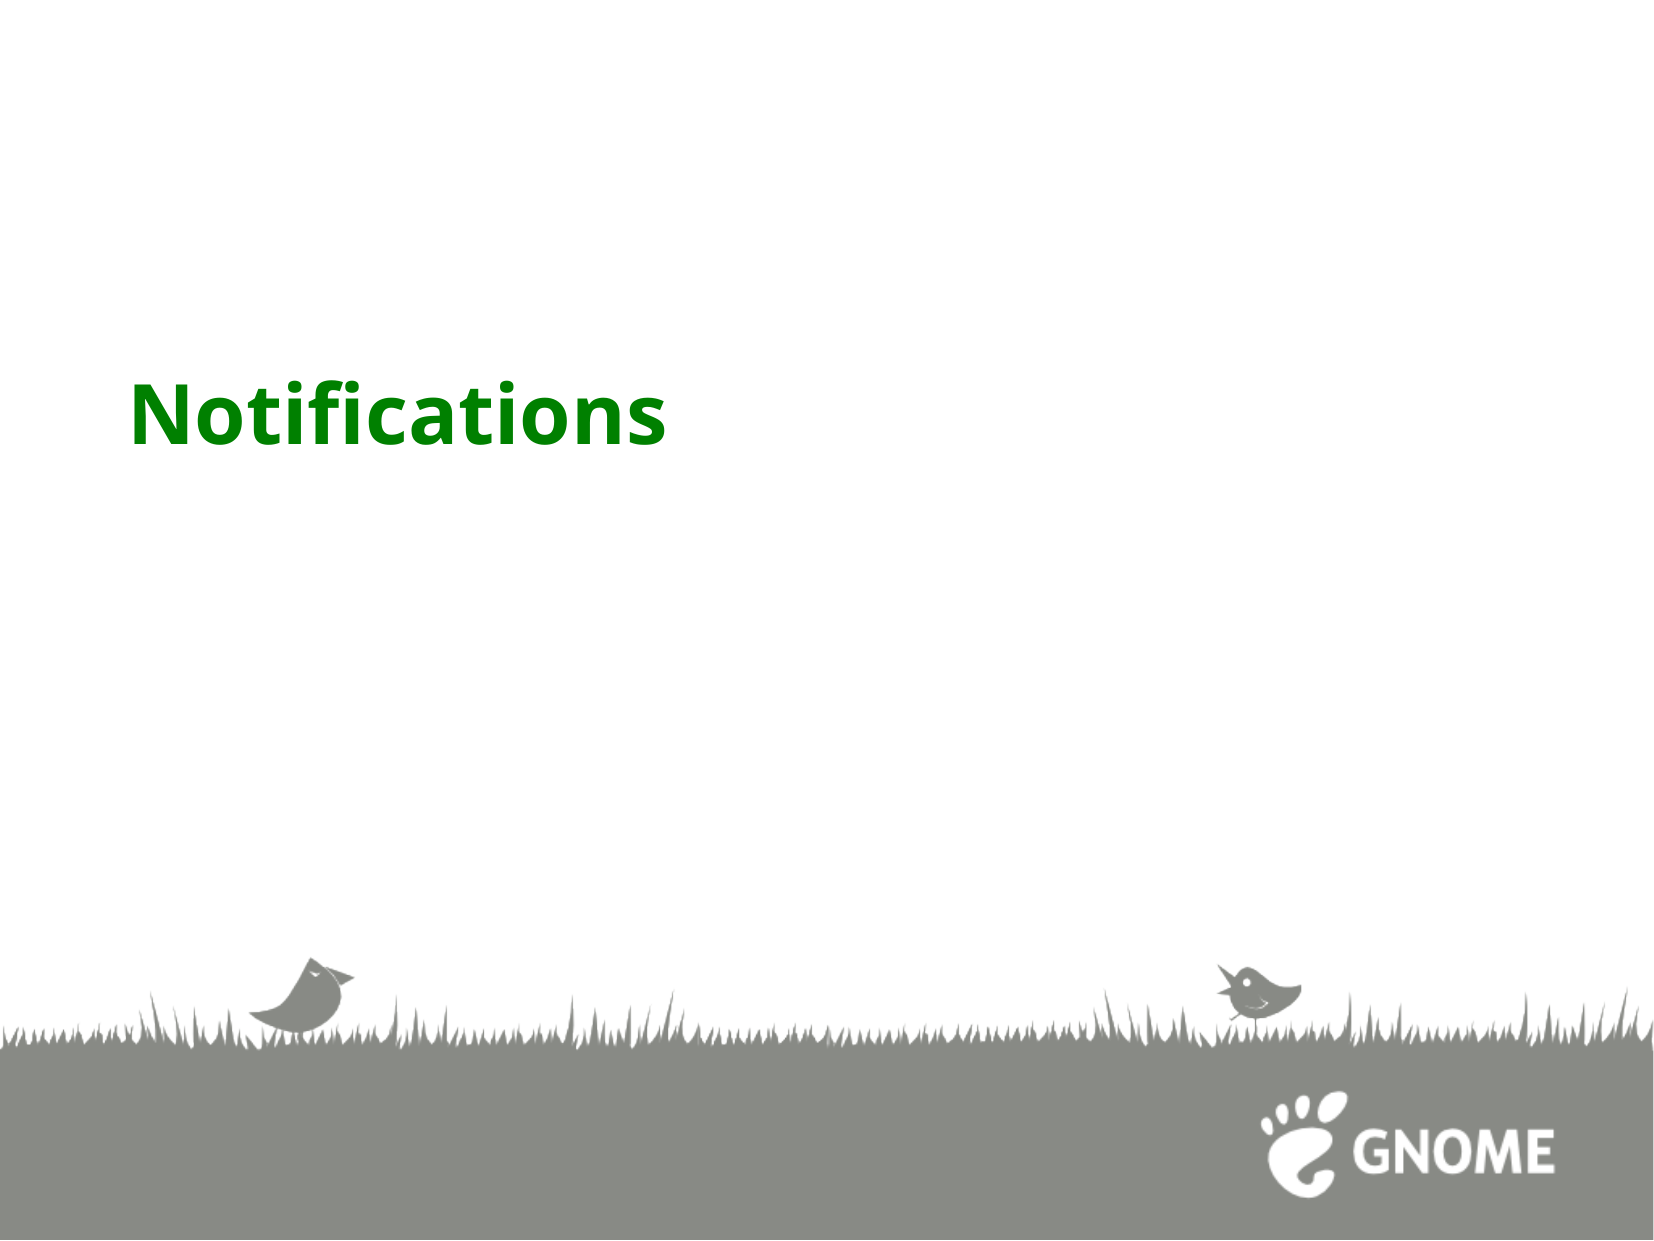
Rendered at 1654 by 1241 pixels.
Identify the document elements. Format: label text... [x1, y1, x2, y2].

text_box Notifications [112, 348, 1276, 462]
picture [0, 0, 1654, 1241]
